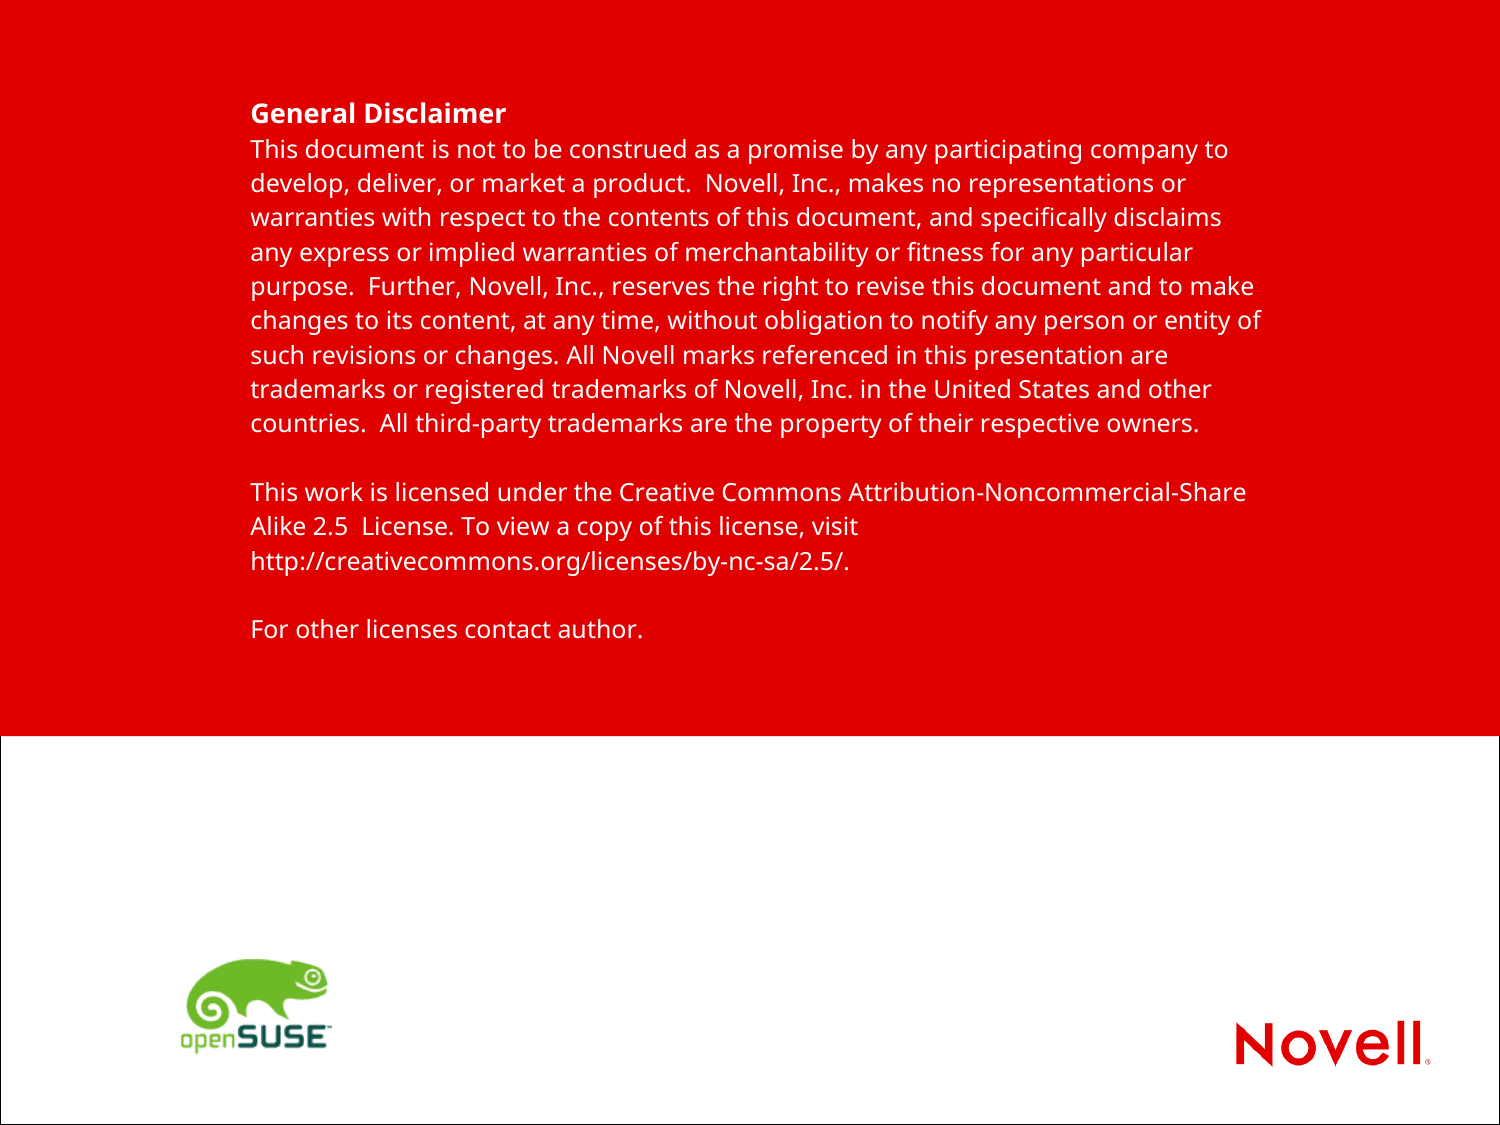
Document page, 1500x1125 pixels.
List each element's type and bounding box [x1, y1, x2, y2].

picture [1227, 1013, 1438, 1074]
picture [181, 959, 332, 1055]
